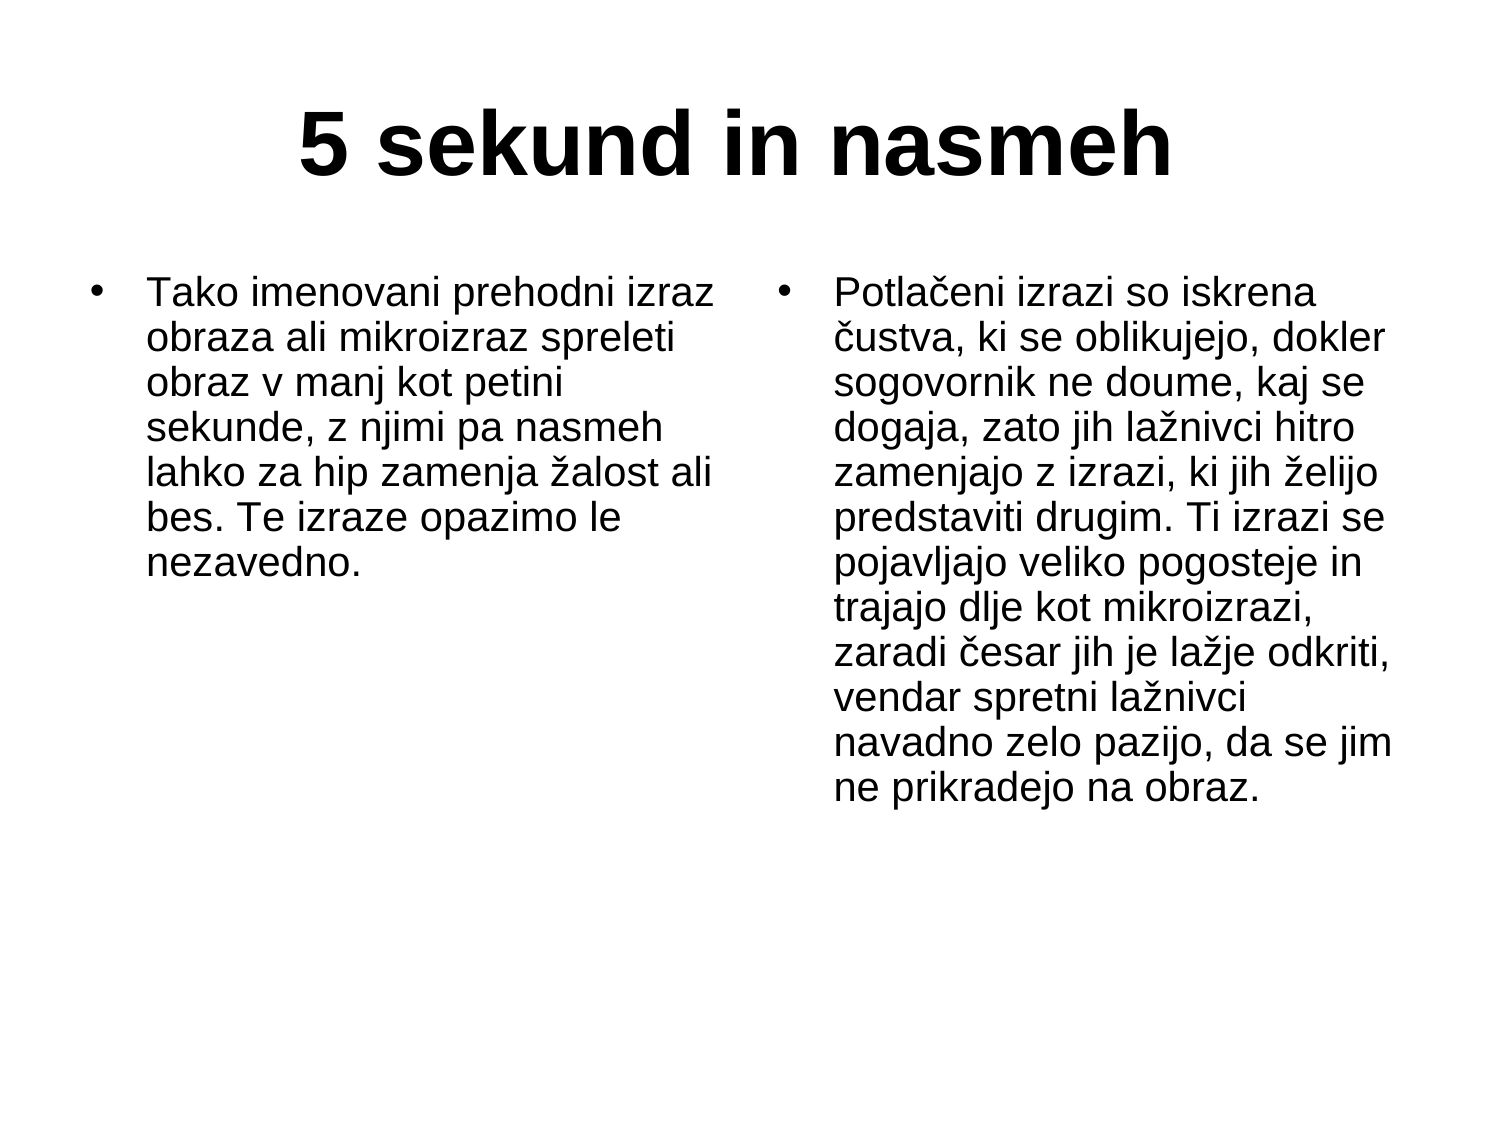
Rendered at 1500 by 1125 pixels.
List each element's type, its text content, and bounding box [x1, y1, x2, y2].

title 5 sekund in nasmeh [75, 45, 1426, 233]
list Tako imenovani prehodni izraz obraza ali mikroizraz spreleti obraz v manj kot petini sekunde, z njimi pa nasmeh lahko za hip zamenja žalost ali bes. Te izraze opazimo le nezavedno. [75, 262, 738, 1006]
list Potlačeni izrazi so iskrena čustva, ki se oblikujejo, dokler sogovornik ne doume, kaj se dogaja, zato jih lažnivci hitro zamenjajo z izrazi, ki jih želijo predstaviti drugim. Ti izrazi se pojavljajo veliko pogosteje in trajajo dlje kot mikroizrazi, zaradi česar jih je lažje odkriti, vendar spretni lažnivci navadno zelo pazijo, da se jim ne prikradejo na obraz. [762, 262, 1426, 1006]
